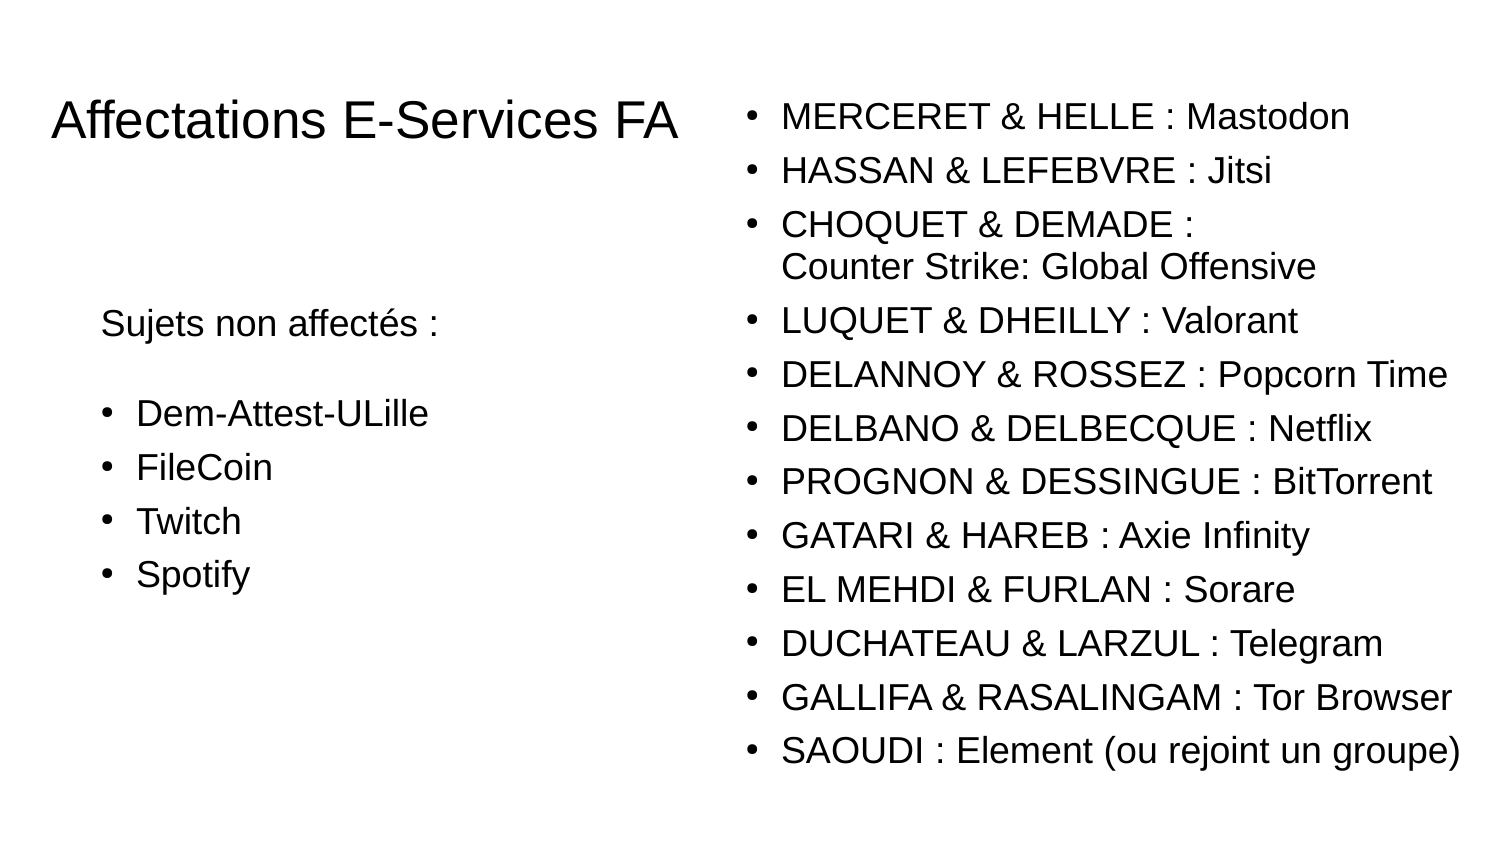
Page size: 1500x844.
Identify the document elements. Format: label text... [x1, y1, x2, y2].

text_box Sujets non affectés : Dem-Attest-ULille FileCoin Twitch Spotify [85, 295, 465, 604]
title Affectations E-Services FA [51, 72, 1449, 167]
text_box MERCERET & HELLE : Mastodon HASSAN & LEFEBVRE : Jitsi CHOQUET & DEMADE : Counter Strike: Global Offensive LUQUET & DHEILLY : Valorant DELANNOY & ROSSEZ : Popcorn Time DELBANO & DELBECQUE : Netflix PROGNON & DESSINGUE : BitTorrent GATARI & HAREB : Axie Infinity EL MEHDI & FURLAN : Sorare DUCHATEAU & LARZUL : Telegram GALLIFA & RASALINGAM : Tor Browser SAOUDI : Element (ou rejoint un groupe) [730, 88, 1477, 780]
